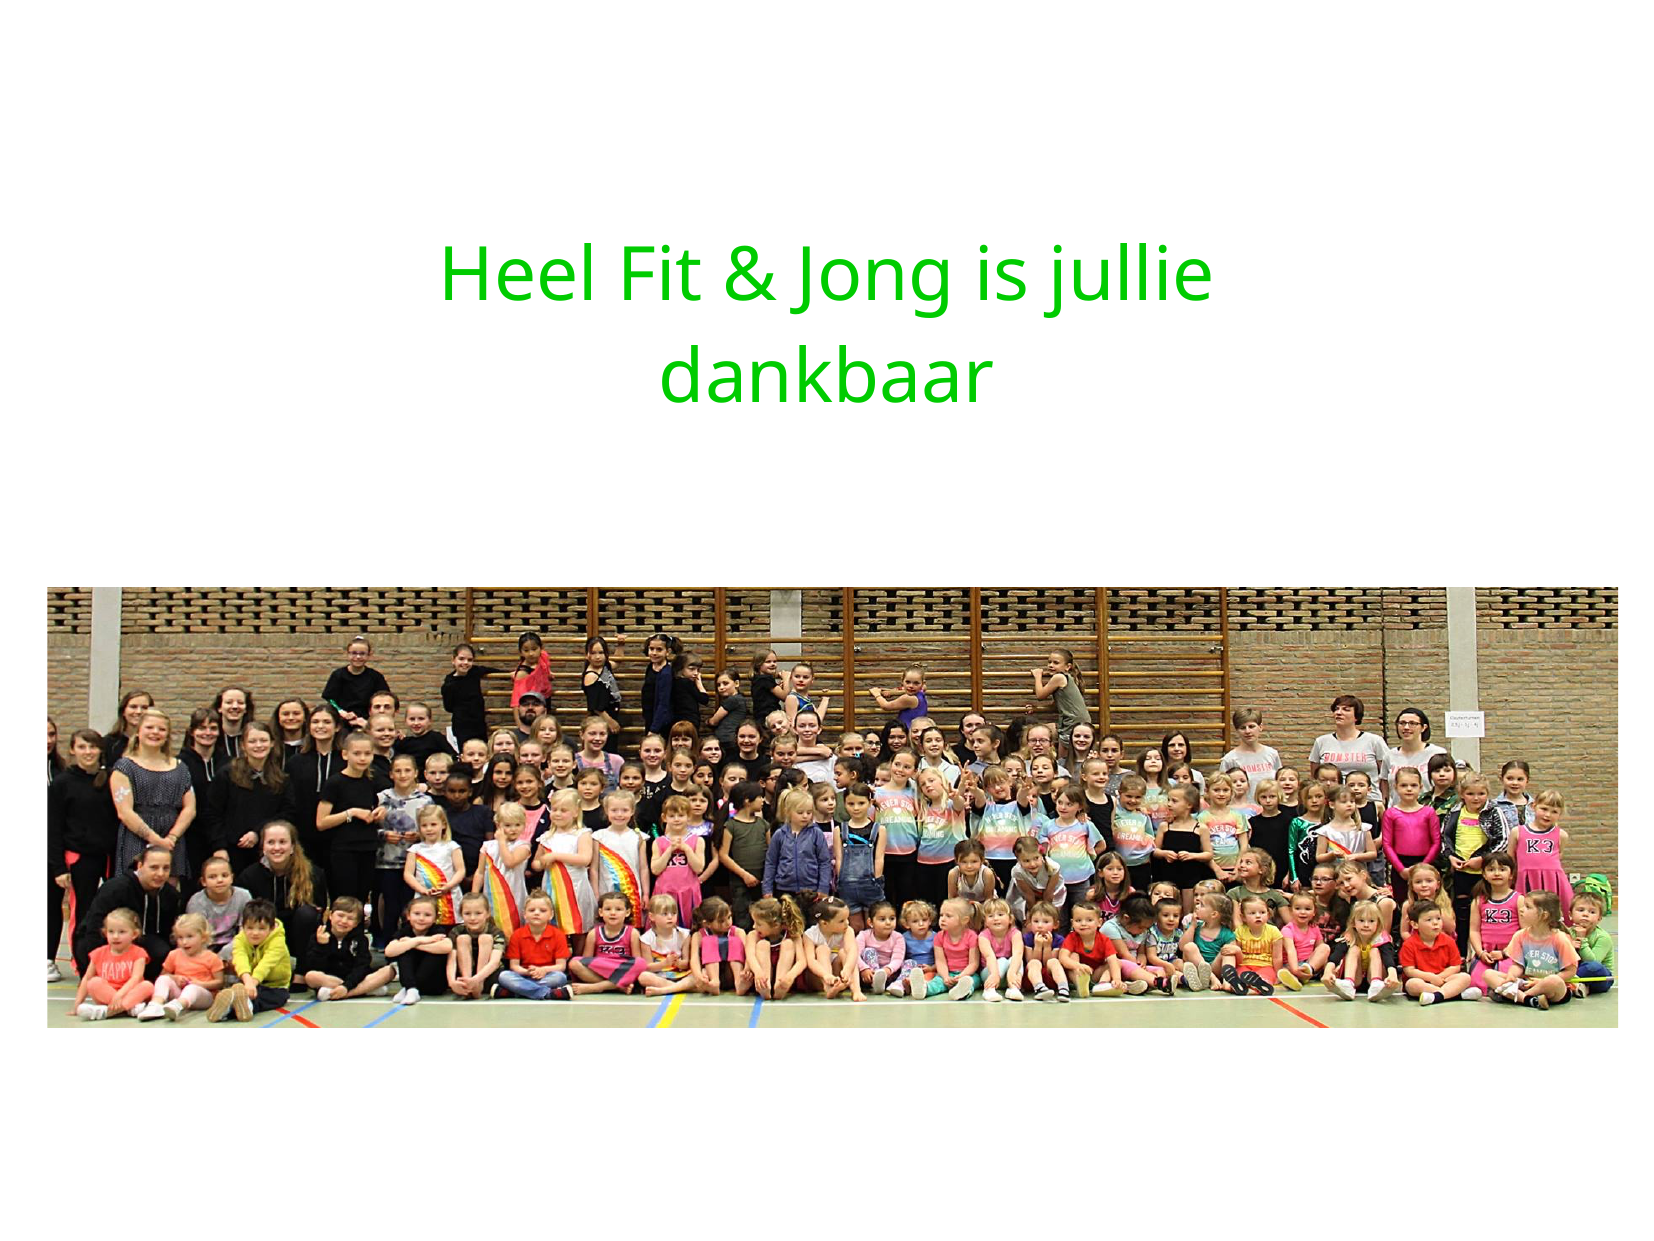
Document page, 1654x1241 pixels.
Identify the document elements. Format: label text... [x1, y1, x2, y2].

picture [47, 587, 1619, 1028]
text_box Heel Fit & Jong is jullie dankbaar [354, 212, 1300, 465]
